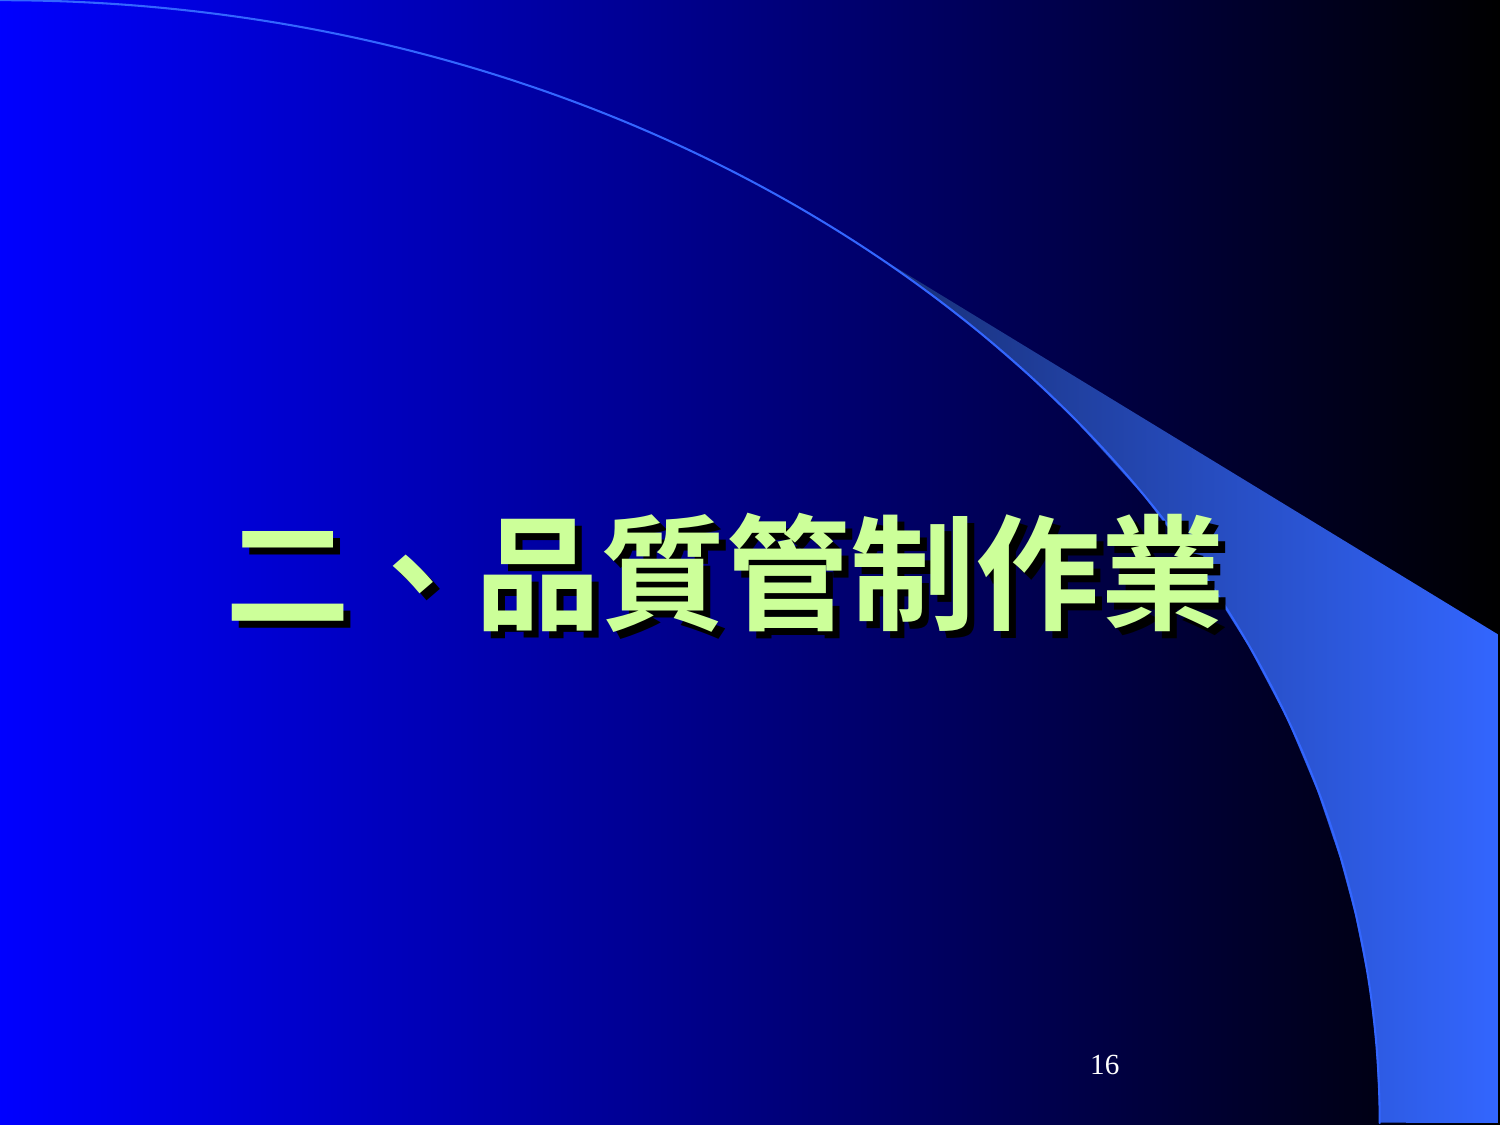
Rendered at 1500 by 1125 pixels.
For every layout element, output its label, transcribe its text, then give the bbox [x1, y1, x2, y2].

title 二、品質管制作業 [24, 487, 1426, 676]
text_box [1074, 1025, 1388, 1101]
